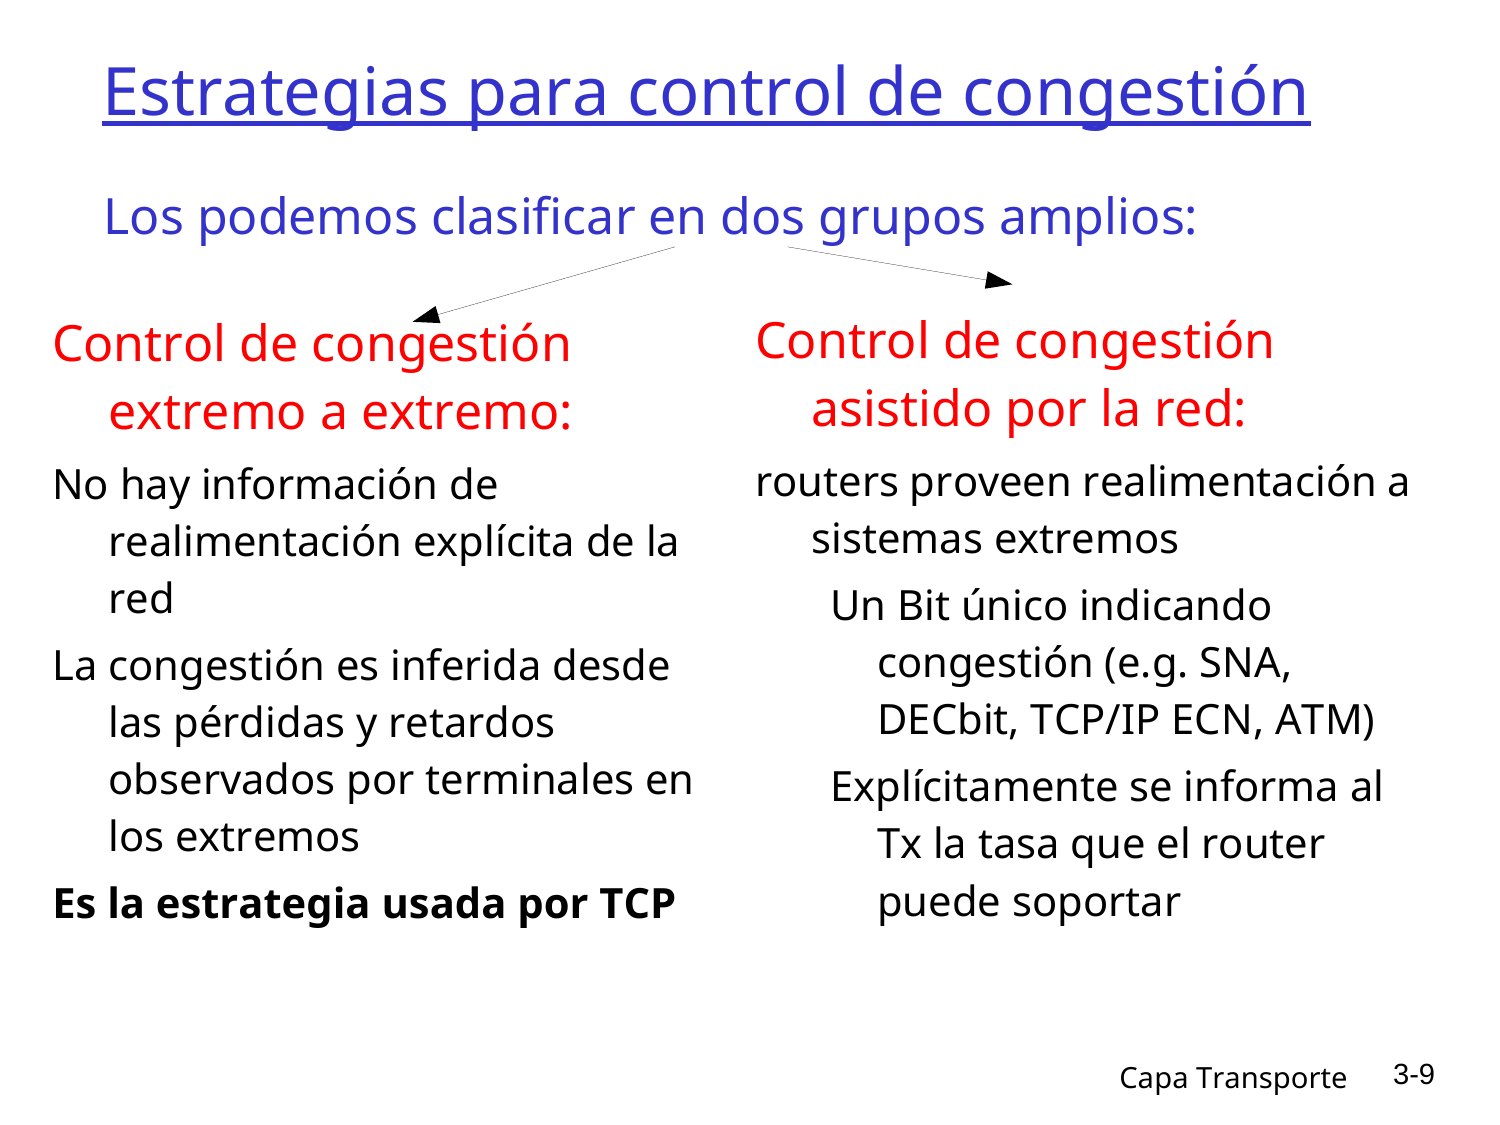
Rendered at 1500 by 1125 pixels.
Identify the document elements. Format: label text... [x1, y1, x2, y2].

title Estrategias para control de congestión [87, 0, 1363, 184]
text_box Los podemos clasificar en dos grupos amplios: [89, 173, 1316, 264]
list Control de congestión extremo a extremo: No hay información de realimentación explícita de la red La congestión es inferida desde las pérdidas y retardos observados por terminales en los extremos Es la estrategia usada por TCP [37, 299, 740, 1010]
list Control de congestión asistido por la red: routers proveen realimentación a sistemas extremos Un Bit único indicando congestión (e.g. SNA, DECbit, TCP/IP ECN, ATM) Explícitamente se informa al Tx la tasa que el router puede soportar [740, 296, 1450, 949]
